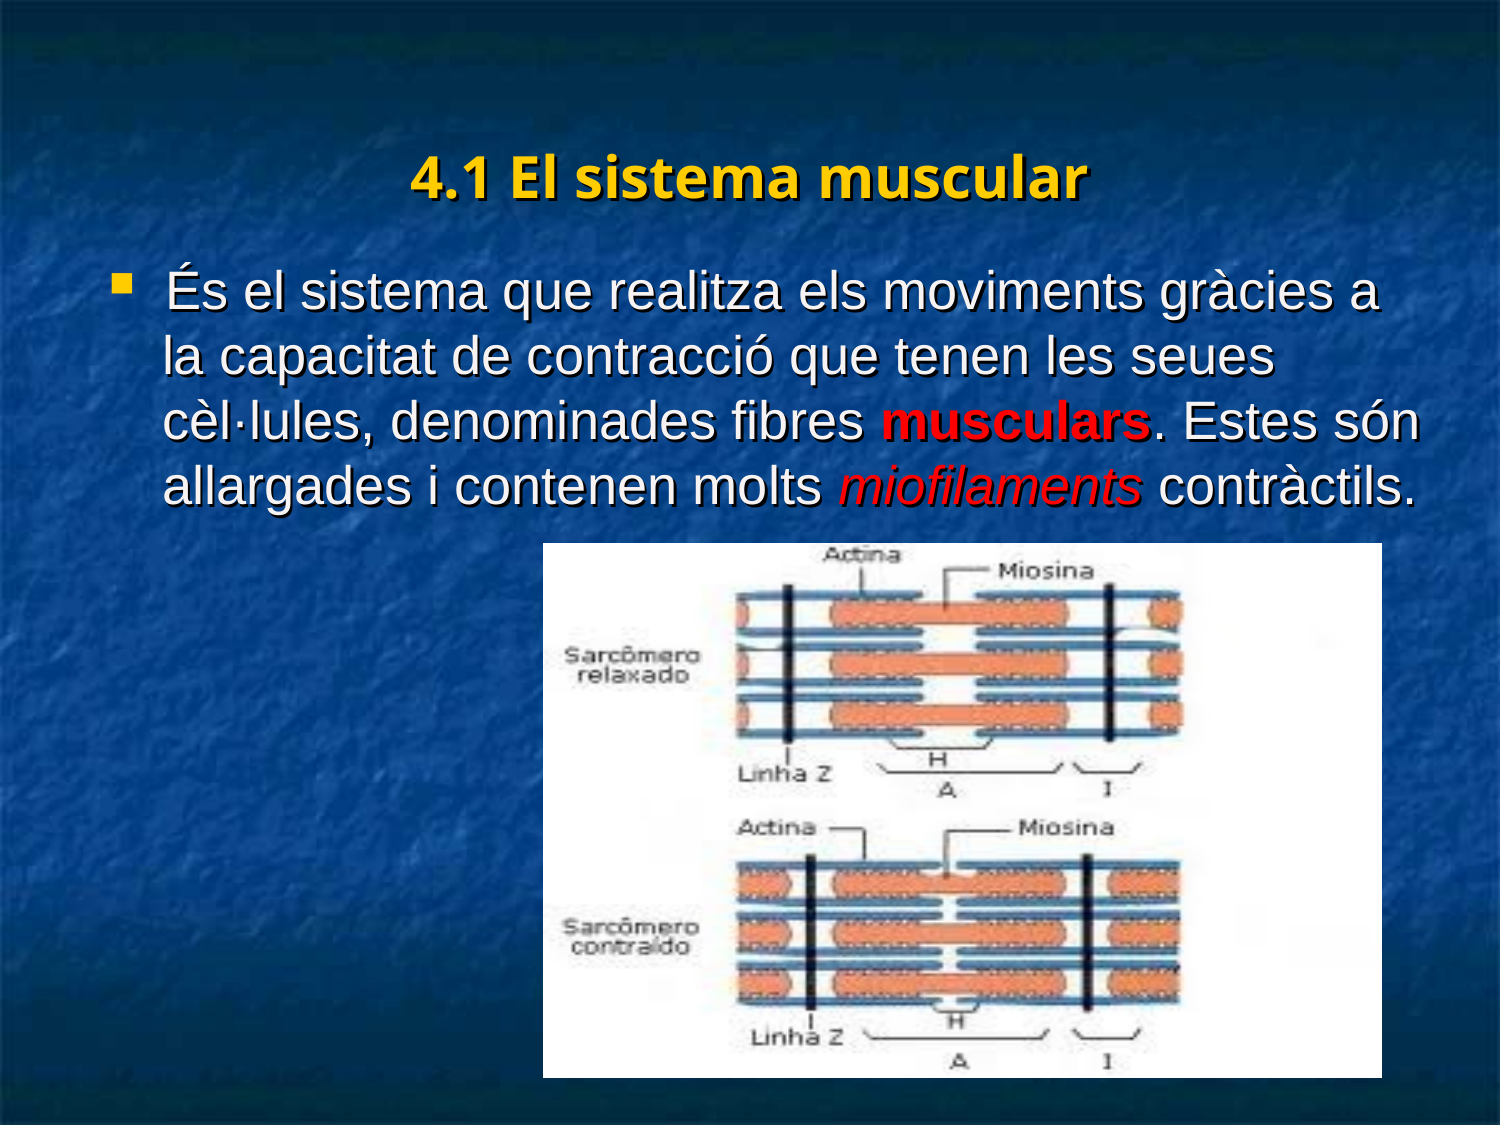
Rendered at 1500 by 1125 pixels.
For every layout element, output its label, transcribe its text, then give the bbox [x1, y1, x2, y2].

title 4.1 El sistema muscular [75, 57, 1426, 293]
list És el sistema que realitza els moviments gràcies a la capacitat de contracció que tenen les seues cèl·lules, denominades fibres musculars. Estes són allargades i contenen molts miofilaments contràctils. [90, 248, 1441, 943]
picture [0, 0, 1500, 1125]
